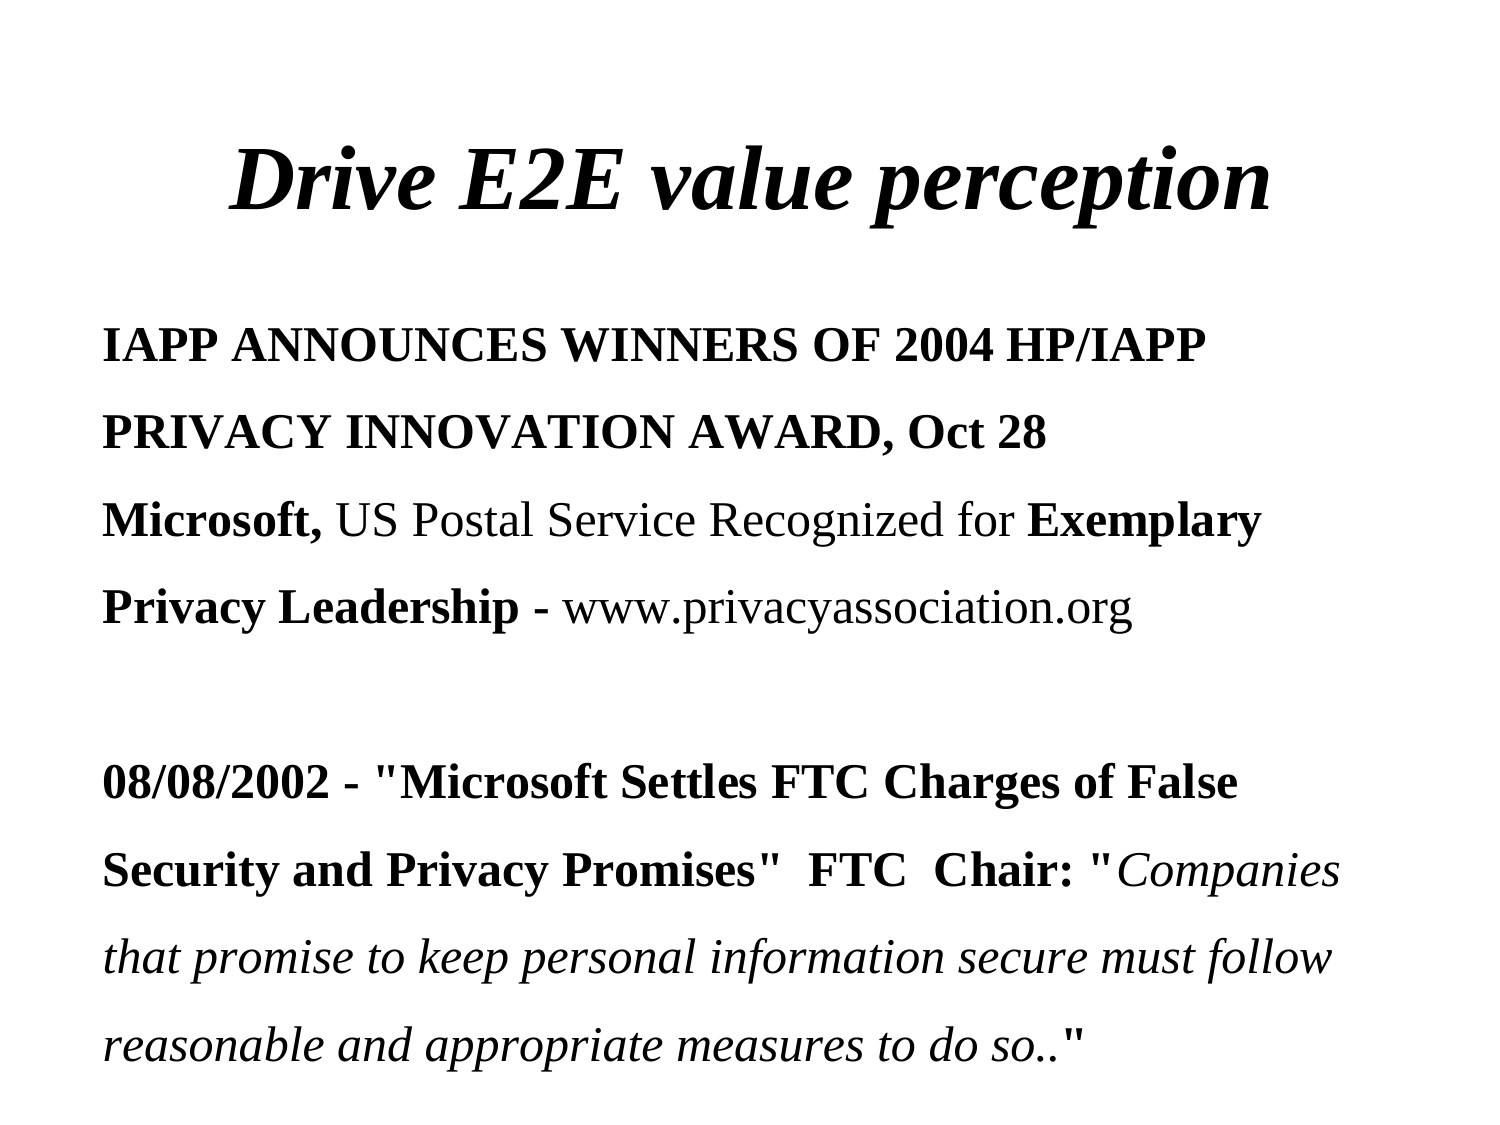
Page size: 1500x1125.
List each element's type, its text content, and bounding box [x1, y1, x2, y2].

title Drive E2E value perception [87, 52, 1416, 277]
text_box IAPP ANNOUNCES WINNERS OF 2004 HP/IAPP PRIVACY INNOVATION AWARD, Oct 28 Microsoft, US Postal Service Recognized for Exemplary Privacy Leadership - www.privacyassociation.org 08/08/2002 - "Microsoft Settles FTC Charges of False Security and Privacy Promises" FTC Chair: "Companies that promise to keep personal information secure must follow reasonable and appropriate measures to do so.." [87, 277, 1434, 1080]
